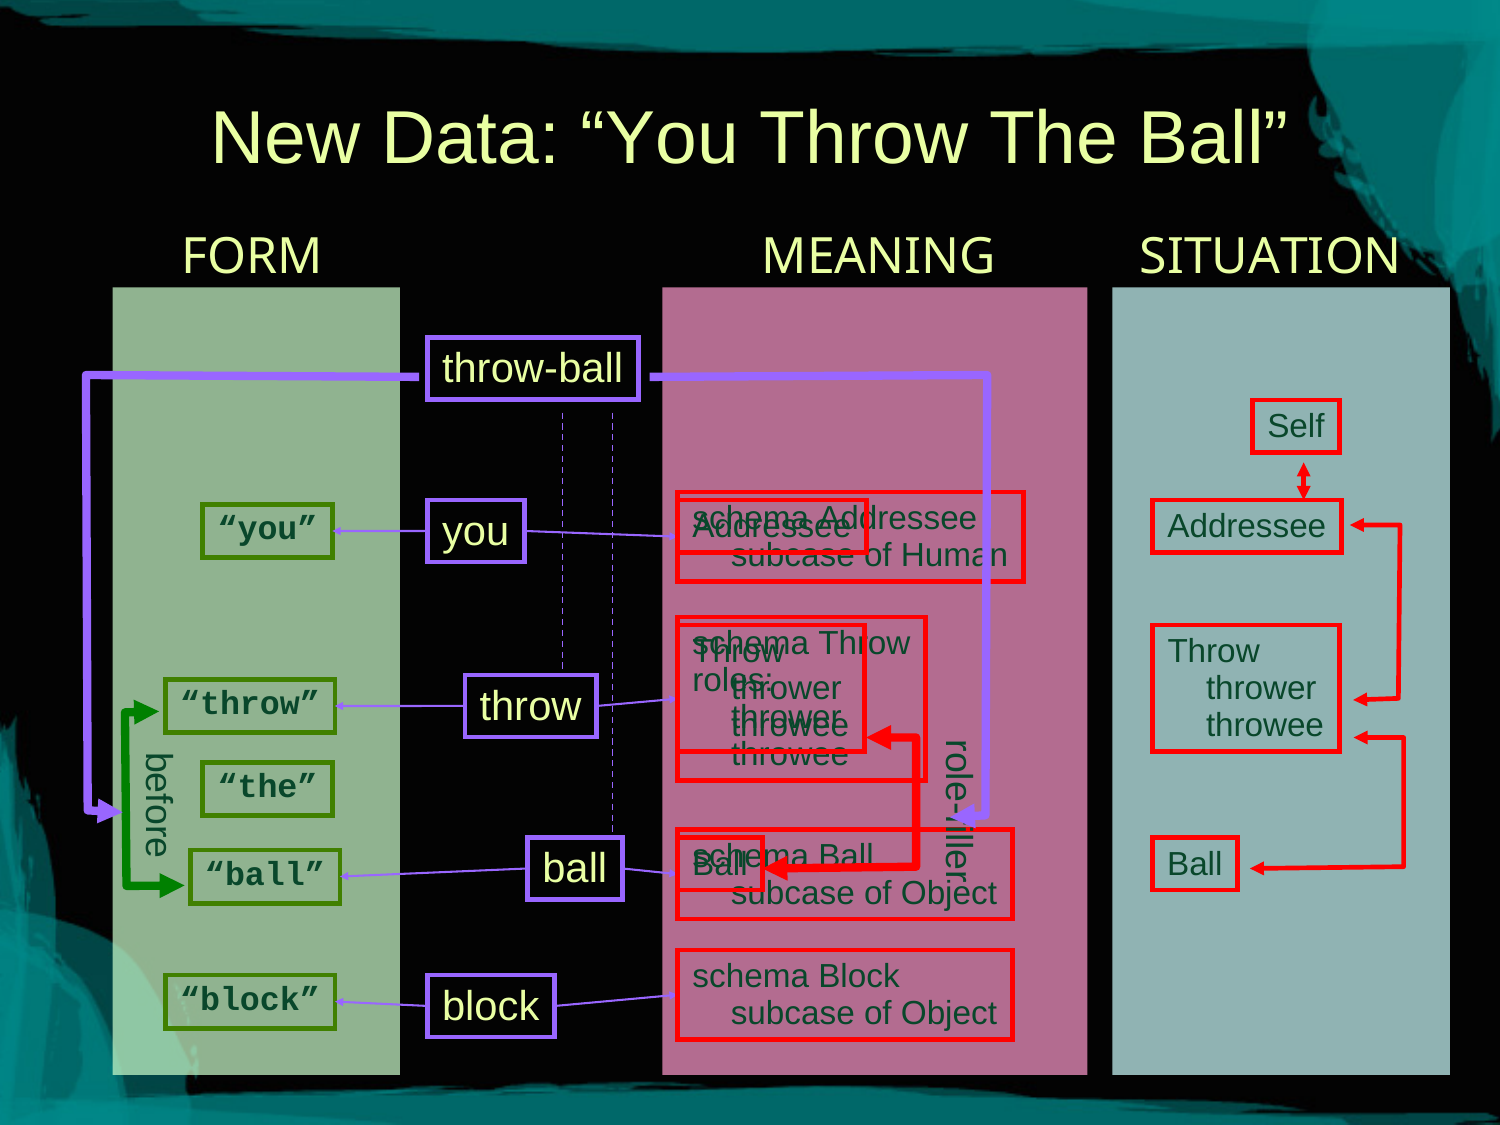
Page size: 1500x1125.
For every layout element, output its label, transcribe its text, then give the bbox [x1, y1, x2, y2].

text_box “you” [202, 504, 333, 558]
text_box “ball” [190, 849, 340, 904]
text_box throw-ball [427, 337, 639, 400]
text_box throw [464, 675, 597, 737]
text_box Ball [1152, 837, 1238, 891]
text_box [1112, 287, 1450, 1075]
text_box [112, 287, 400, 372]
text_box “throw” [165, 679, 335, 733]
text_box block [427, 975, 555, 1037]
text_box schema Ball subcase of Object [677, 829, 911, 867]
text_box schema Ball subcase of Object [677, 829, 1013, 919]
text_box role-filler [916, 724, 988, 901]
text_box MEANING [747, 225, 1012, 297]
text_box schema Throw roles: thrower throwee [677, 616, 926, 781]
text_box [662, 287, 1088, 1075]
title New Data: “You Throw The Ball” [112, 49, 1388, 225]
text_box Addressee [677, 500, 867, 553]
text_box [662, 700, 911, 873]
text_box before [116, 737, 188, 888]
text_box schema Addressee subcase of Human [677, 491, 982, 582]
text_box Ball [677, 837, 763, 891]
text_box you [427, 500, 525, 562]
text_box [112, 380, 400, 1075]
picture [0, 0, 1500, 1125]
text_box schema Addressee subcase of Human [991, 491, 1024, 582]
text_box Addressee [1152, 500, 1342, 553]
text_box SITUATION [1125, 212, 1418, 297]
text_box [662, 538, 982, 724]
text_box “block” [165, 975, 335, 1029]
text_box Throw thrower throwee [1152, 624, 1340, 752]
text_box [662, 380, 983, 535]
text_box schema Block subcase of Object [677, 949, 1013, 1040]
text_box ball [527, 837, 623, 900]
text_box “the” [202, 762, 333, 816]
text_box FORM [166, 225, 338, 297]
text_box Throw thrower throwee [677, 624, 865, 752]
text_box Self [1252, 399, 1340, 453]
